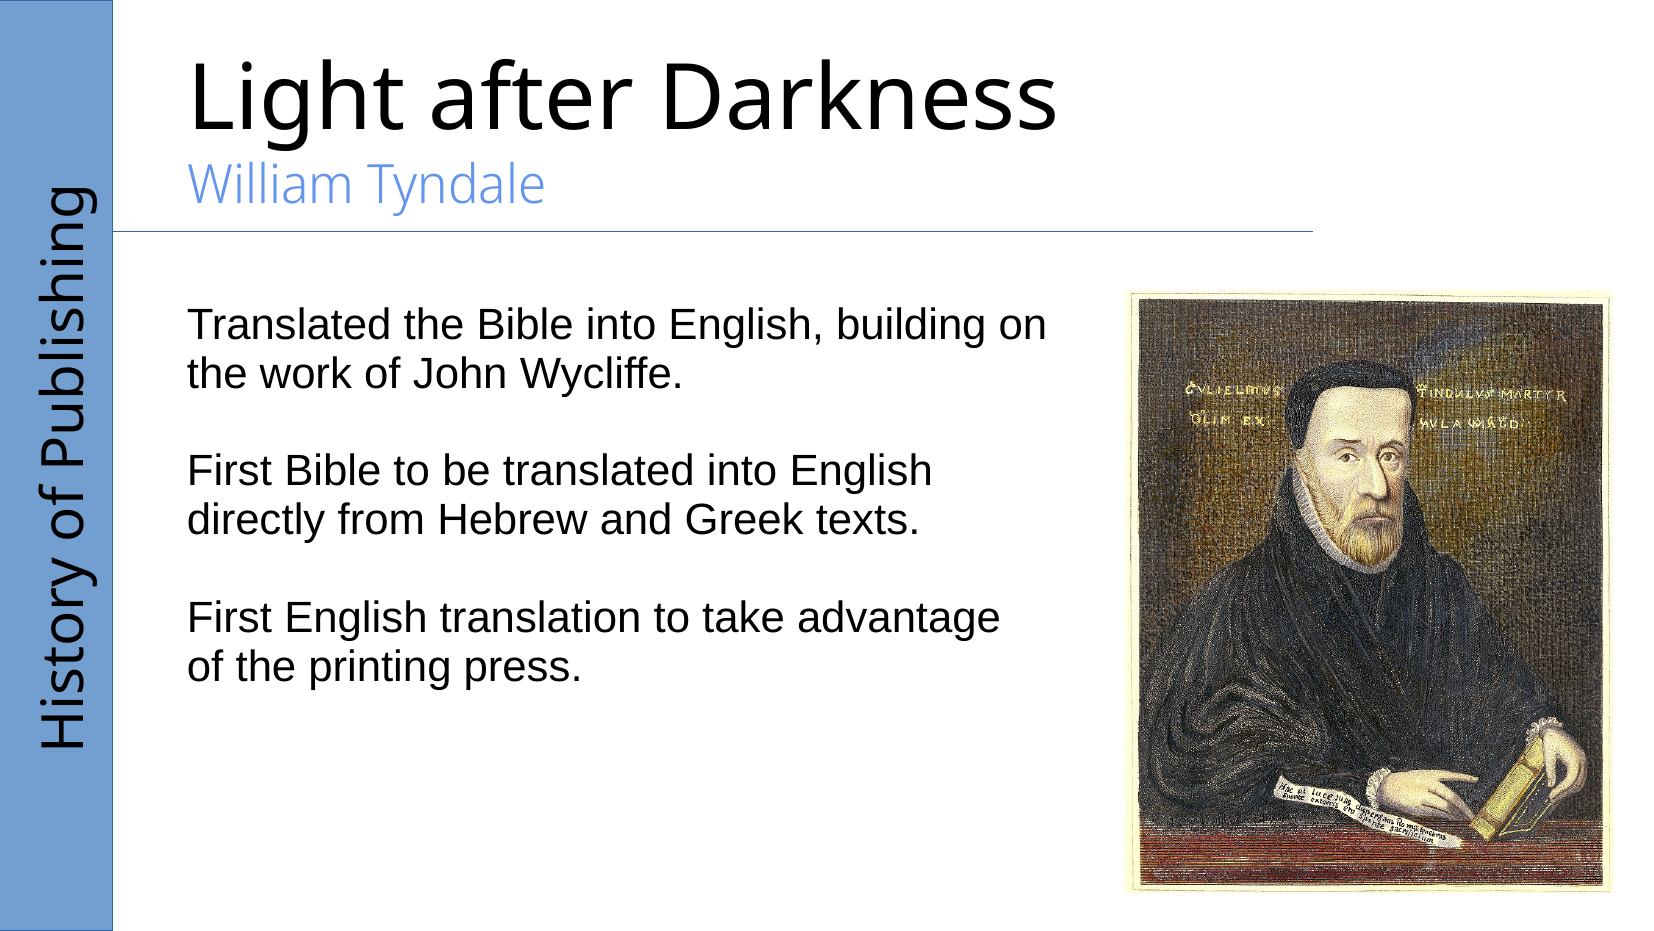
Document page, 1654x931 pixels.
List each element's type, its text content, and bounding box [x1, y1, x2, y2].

title Light after Darkness [187, 33, 1571, 125]
text_box [0, 0, 113, 931]
text_box History of Publishing [13, 37, 105, 901]
title William Tyndale [187, 125, 1571, 239]
picture [1125, 290, 1613, 893]
text_box Translated the Bible into English, building on the work of John Wycliffe. First Bible to be translated into English directly from Hebrew and Greek texts. First English translation to take advantage of the printing press. [186, 300, 1051, 863]
